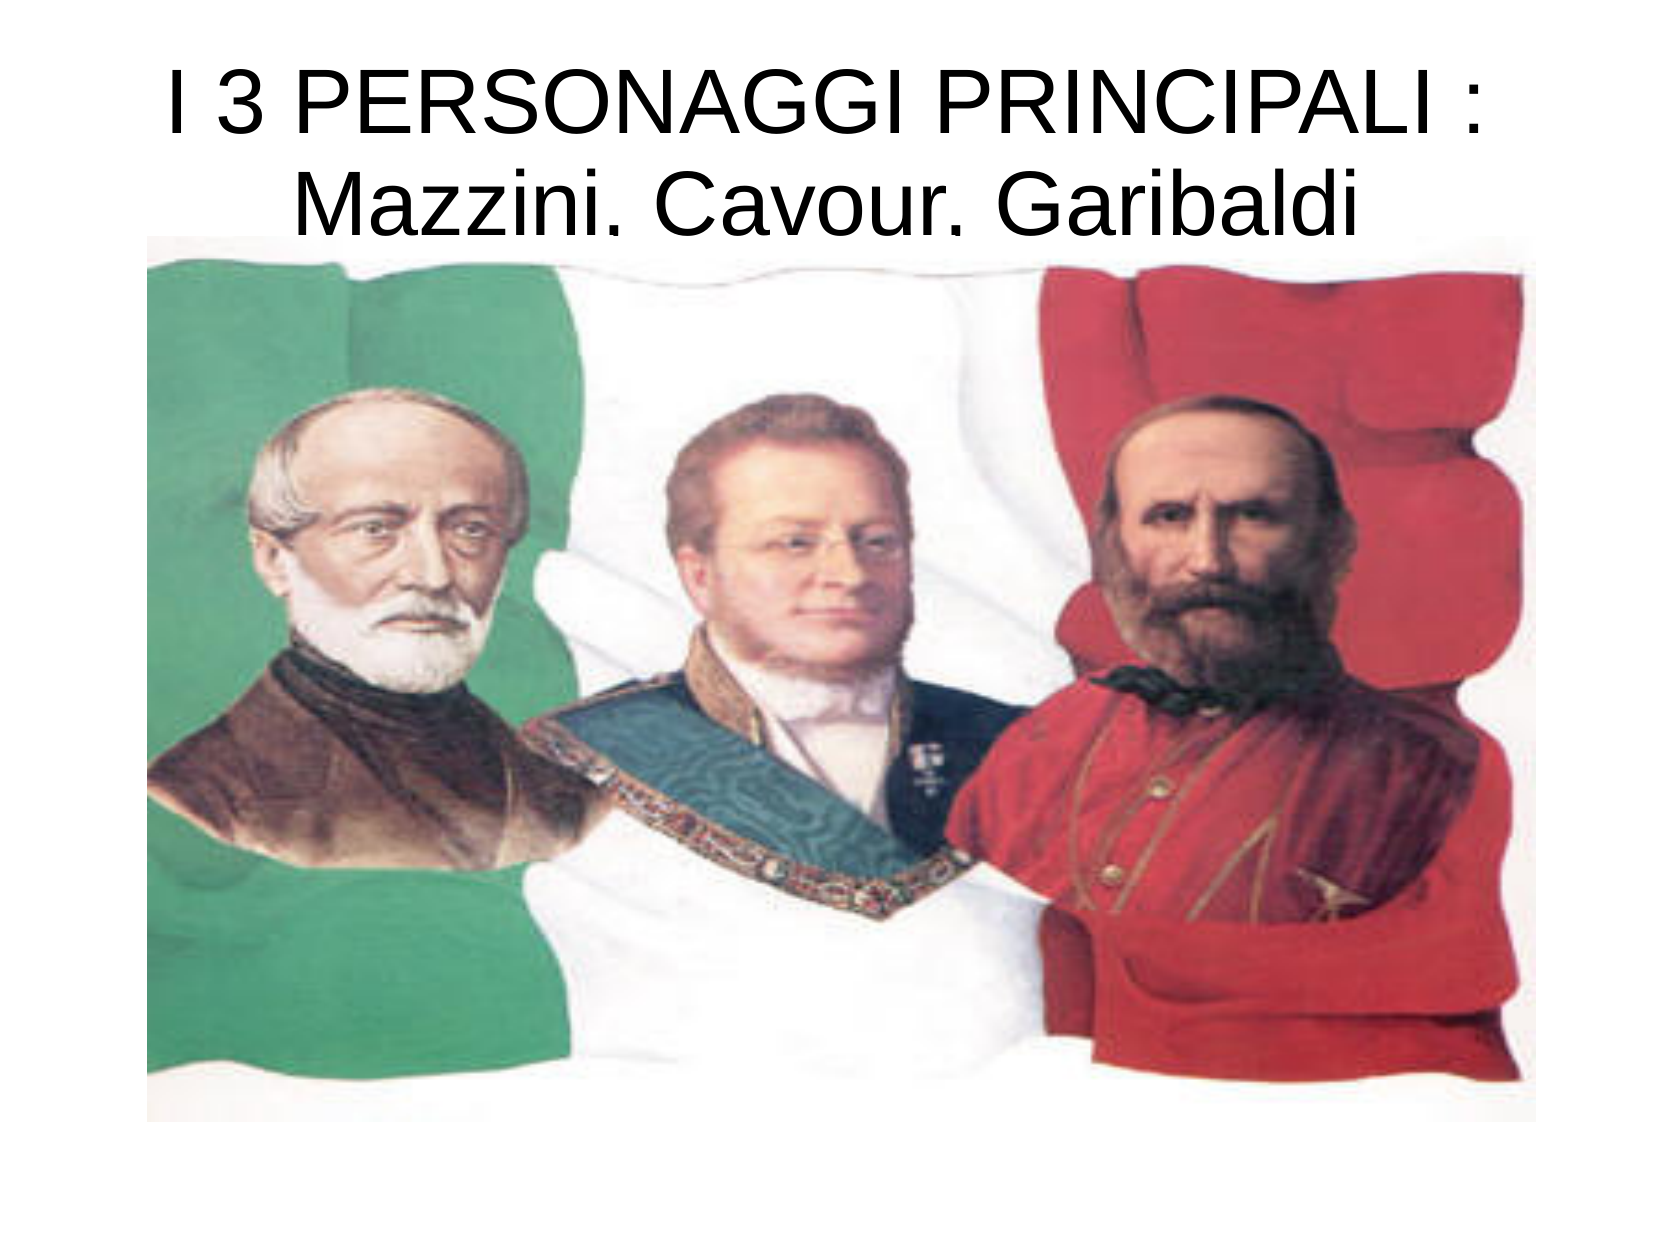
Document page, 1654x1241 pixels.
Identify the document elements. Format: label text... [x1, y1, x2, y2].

picture [147, 236, 1536, 1123]
title I 3 PERSONAGGI PRINCIPALI : Mazzini, Cavour, Garibaldi [82, 49, 1571, 257]
